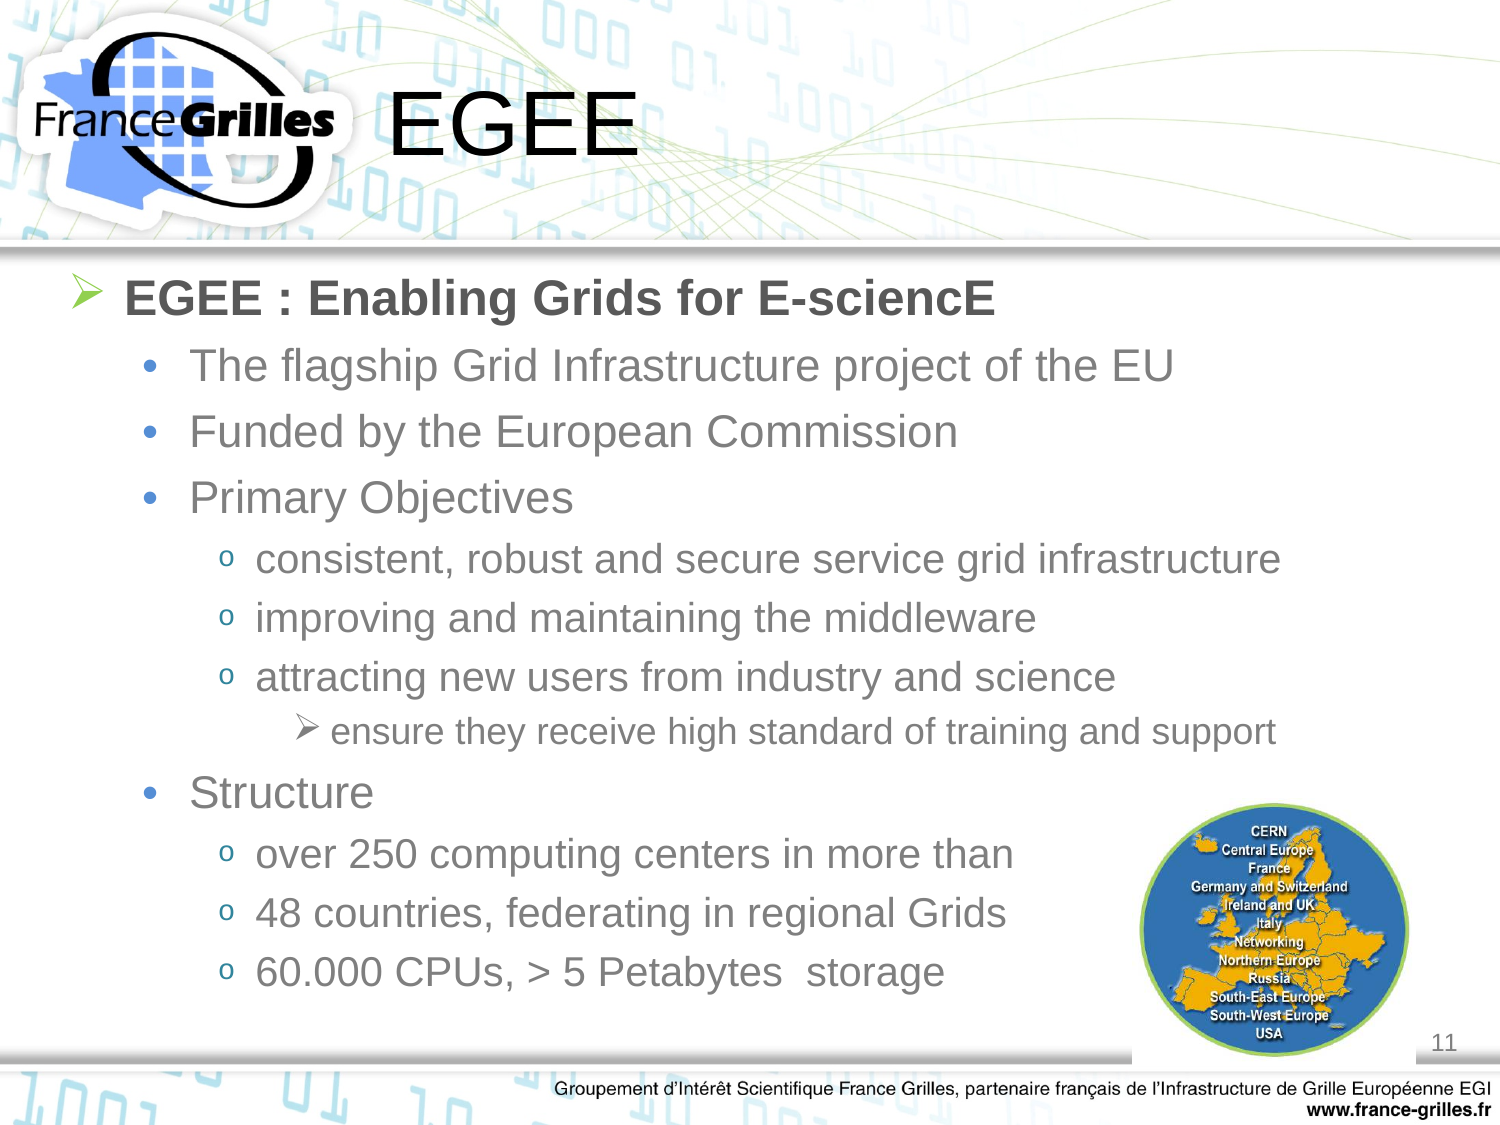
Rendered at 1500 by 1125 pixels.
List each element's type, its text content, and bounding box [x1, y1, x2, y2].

picture [0, 0, 1500, 1125]
list EGEE : Enabling Grids for E-sciencE The flagship Grid Infrastructure project of the EU Funded by the European Commission Primary Objectives consistent, robust and secure service grid infrastructure improving and maintaining the middleware attracting new users from industry and science ensure they receive high standard of training and support Structure over 250 computing centers in more than 48 countries, federating in regional Grids 60.000 CPUs, > 5 Petabytes storage [53, 262, 1459, 1073]
title EGEE [372, 7, 1459, 244]
